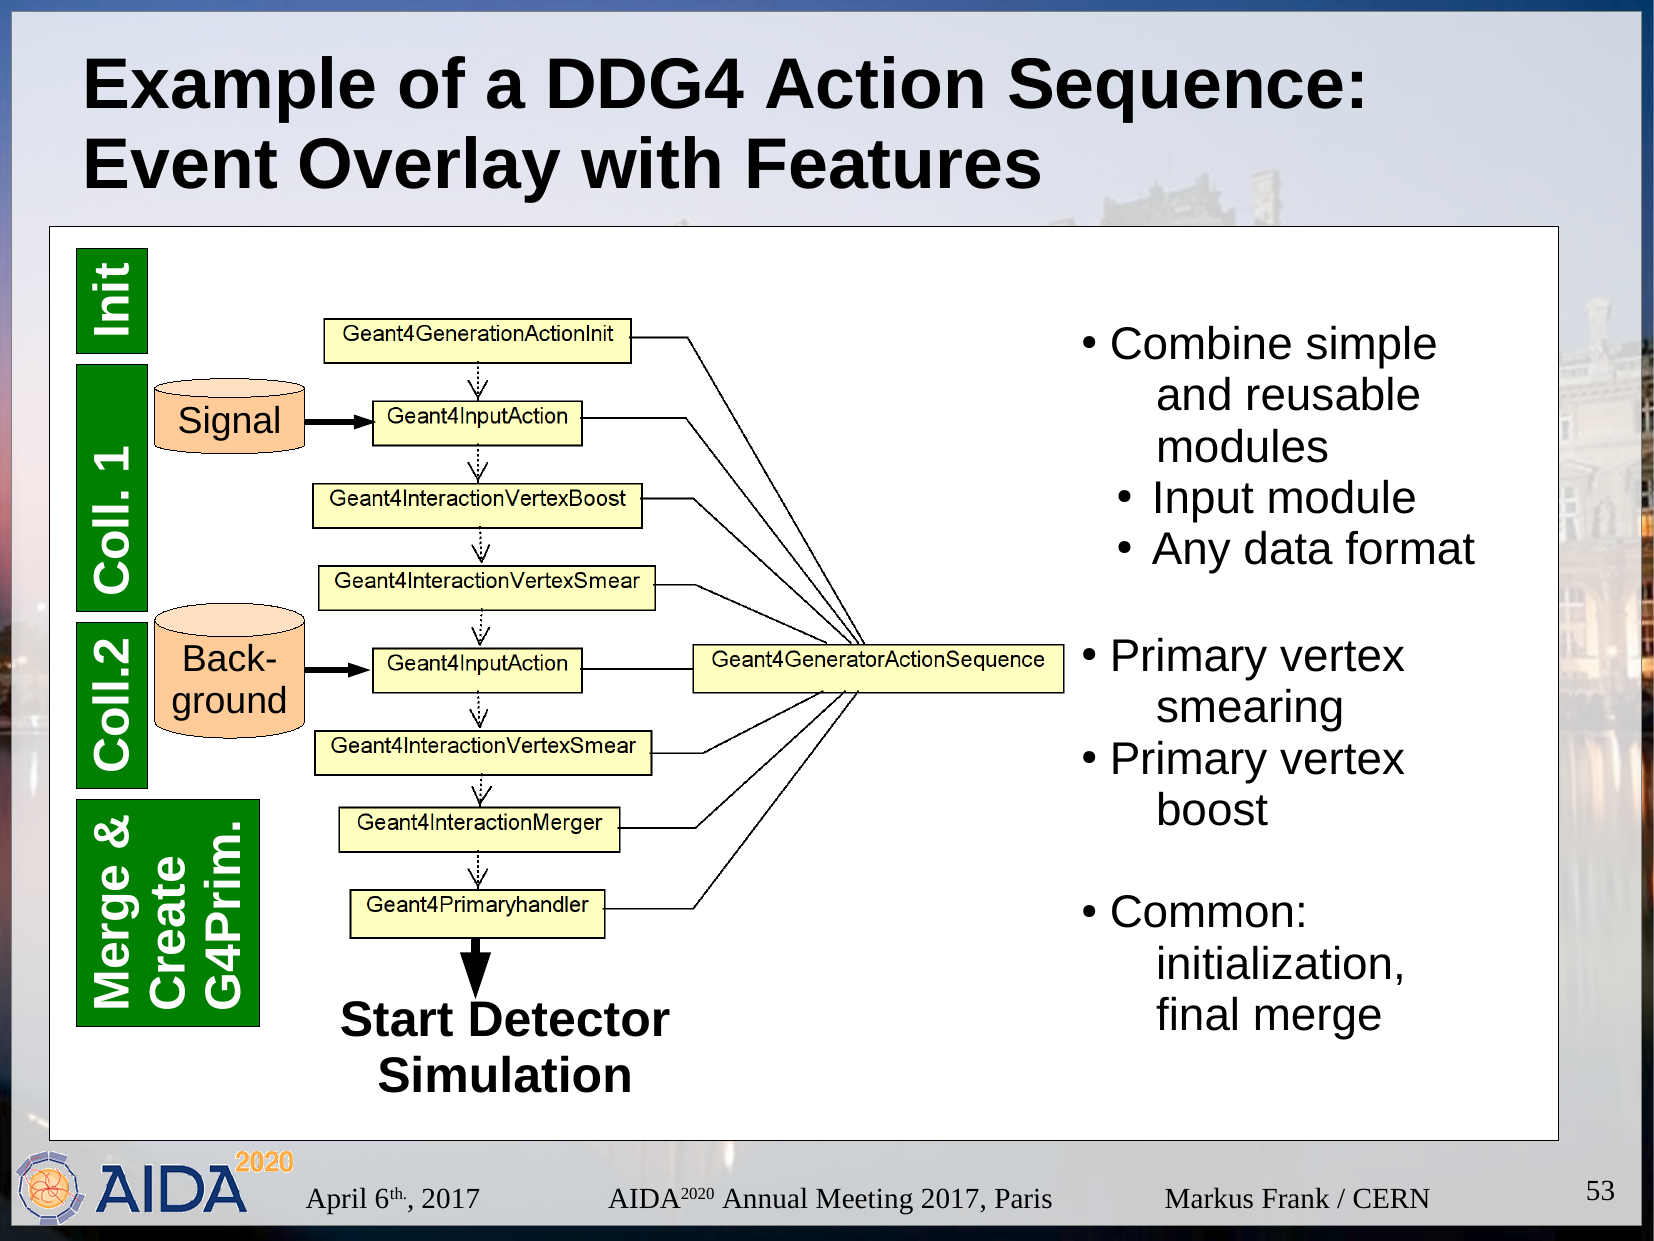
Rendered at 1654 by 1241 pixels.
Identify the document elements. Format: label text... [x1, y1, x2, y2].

title Example of a DDG4 Action Sequence: Event Overlay with Features [82, 19, 1536, 227]
text_box Signal [154, 389, 305, 454]
text_box Coll.2 [76, 622, 148, 789]
text_box Init [76, 248, 148, 354]
text_box Merge & Create G4Prim. [76, 799, 260, 1027]
text_box Back- ground [154, 621, 305, 739]
picture [0, 0, 1654, 1241]
subtitle Combine simple and reusable modules Input module Any data format Primary vertex smearing Primary vertex boost Common: initialization, final merge [1080, 221, 1546, 1138]
text_box Coll. 1 [76, 364, 148, 612]
text_box Start Detector Simulation [325, 984, 686, 1112]
text_box [49, 226, 1559, 1141]
